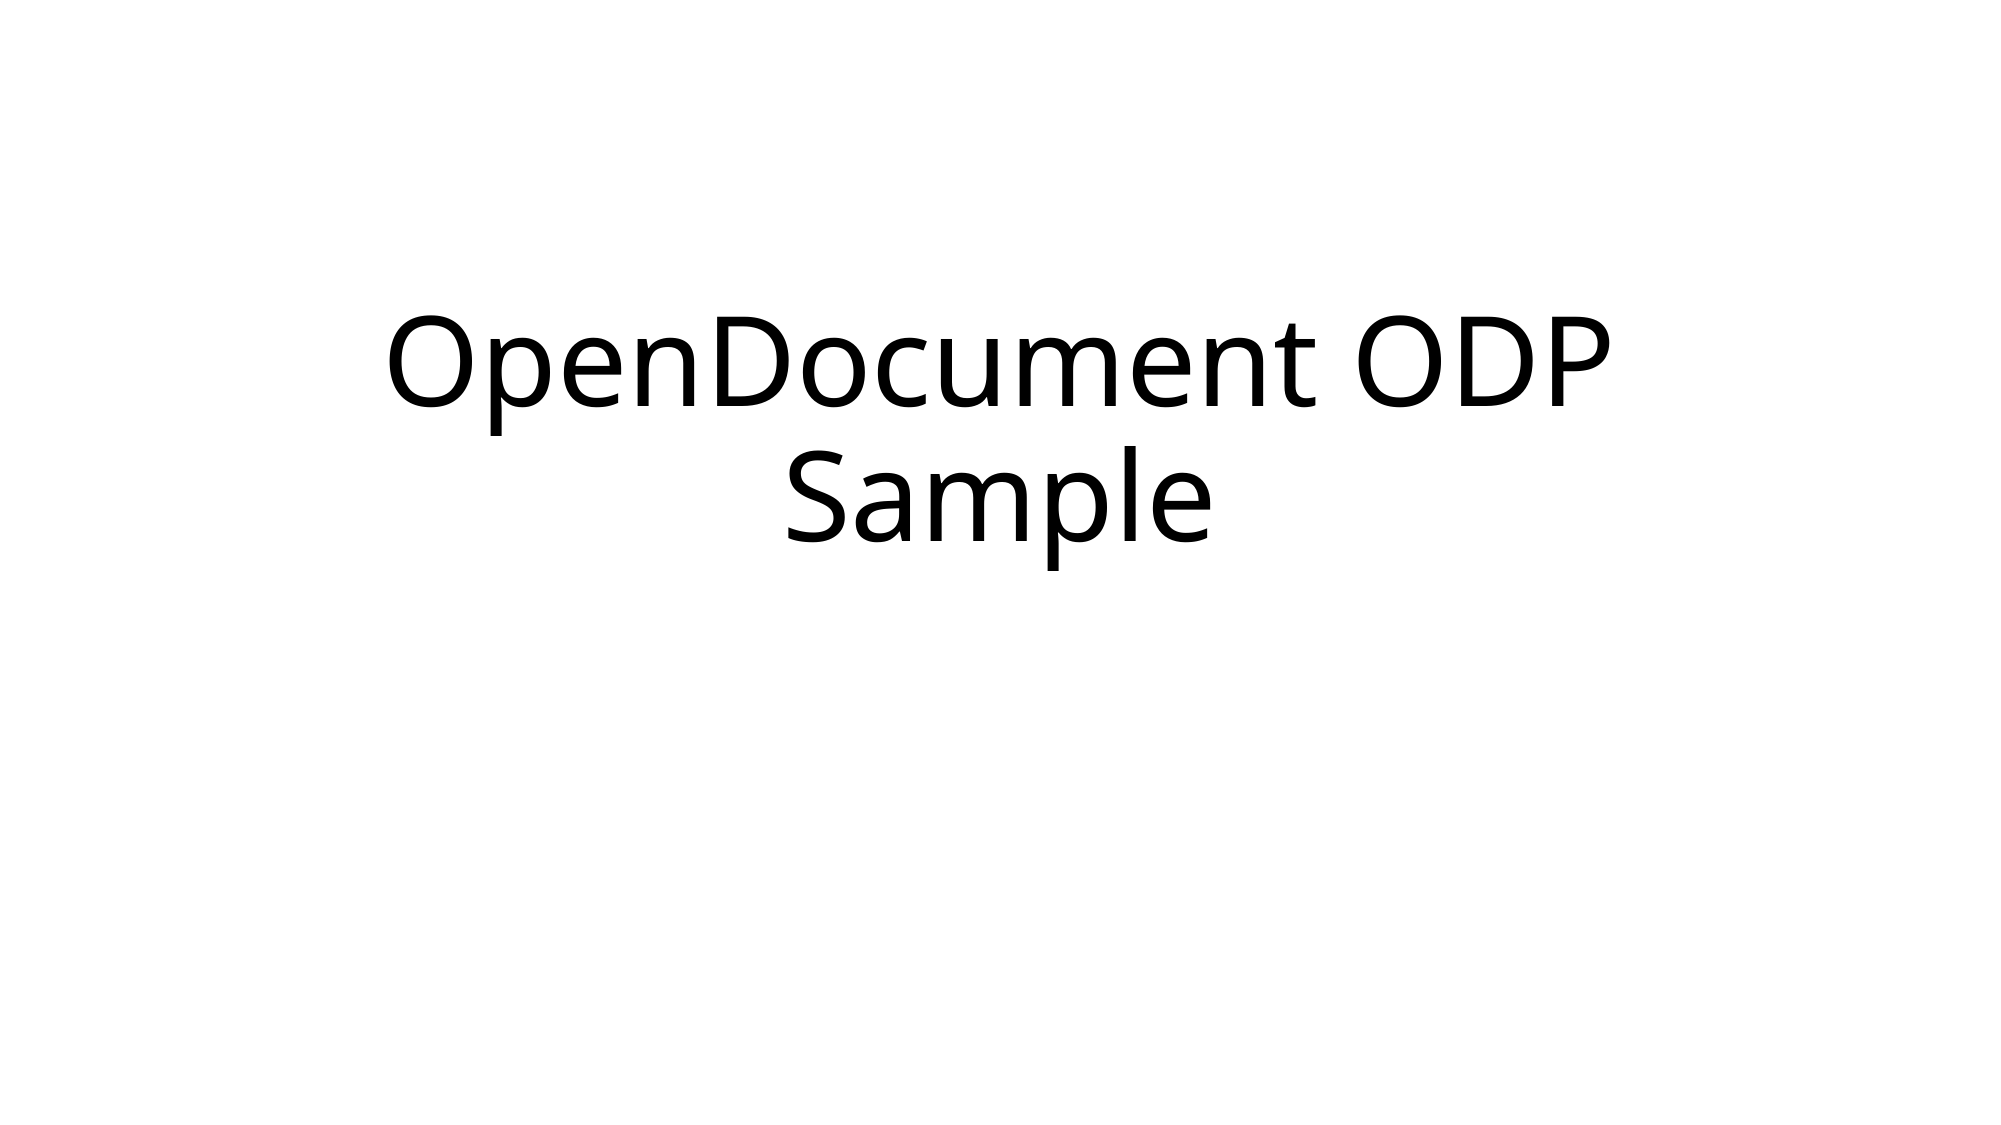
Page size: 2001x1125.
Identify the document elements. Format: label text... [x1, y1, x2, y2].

title OpenDocument ODP Sample [249, 184, 1750, 576]
